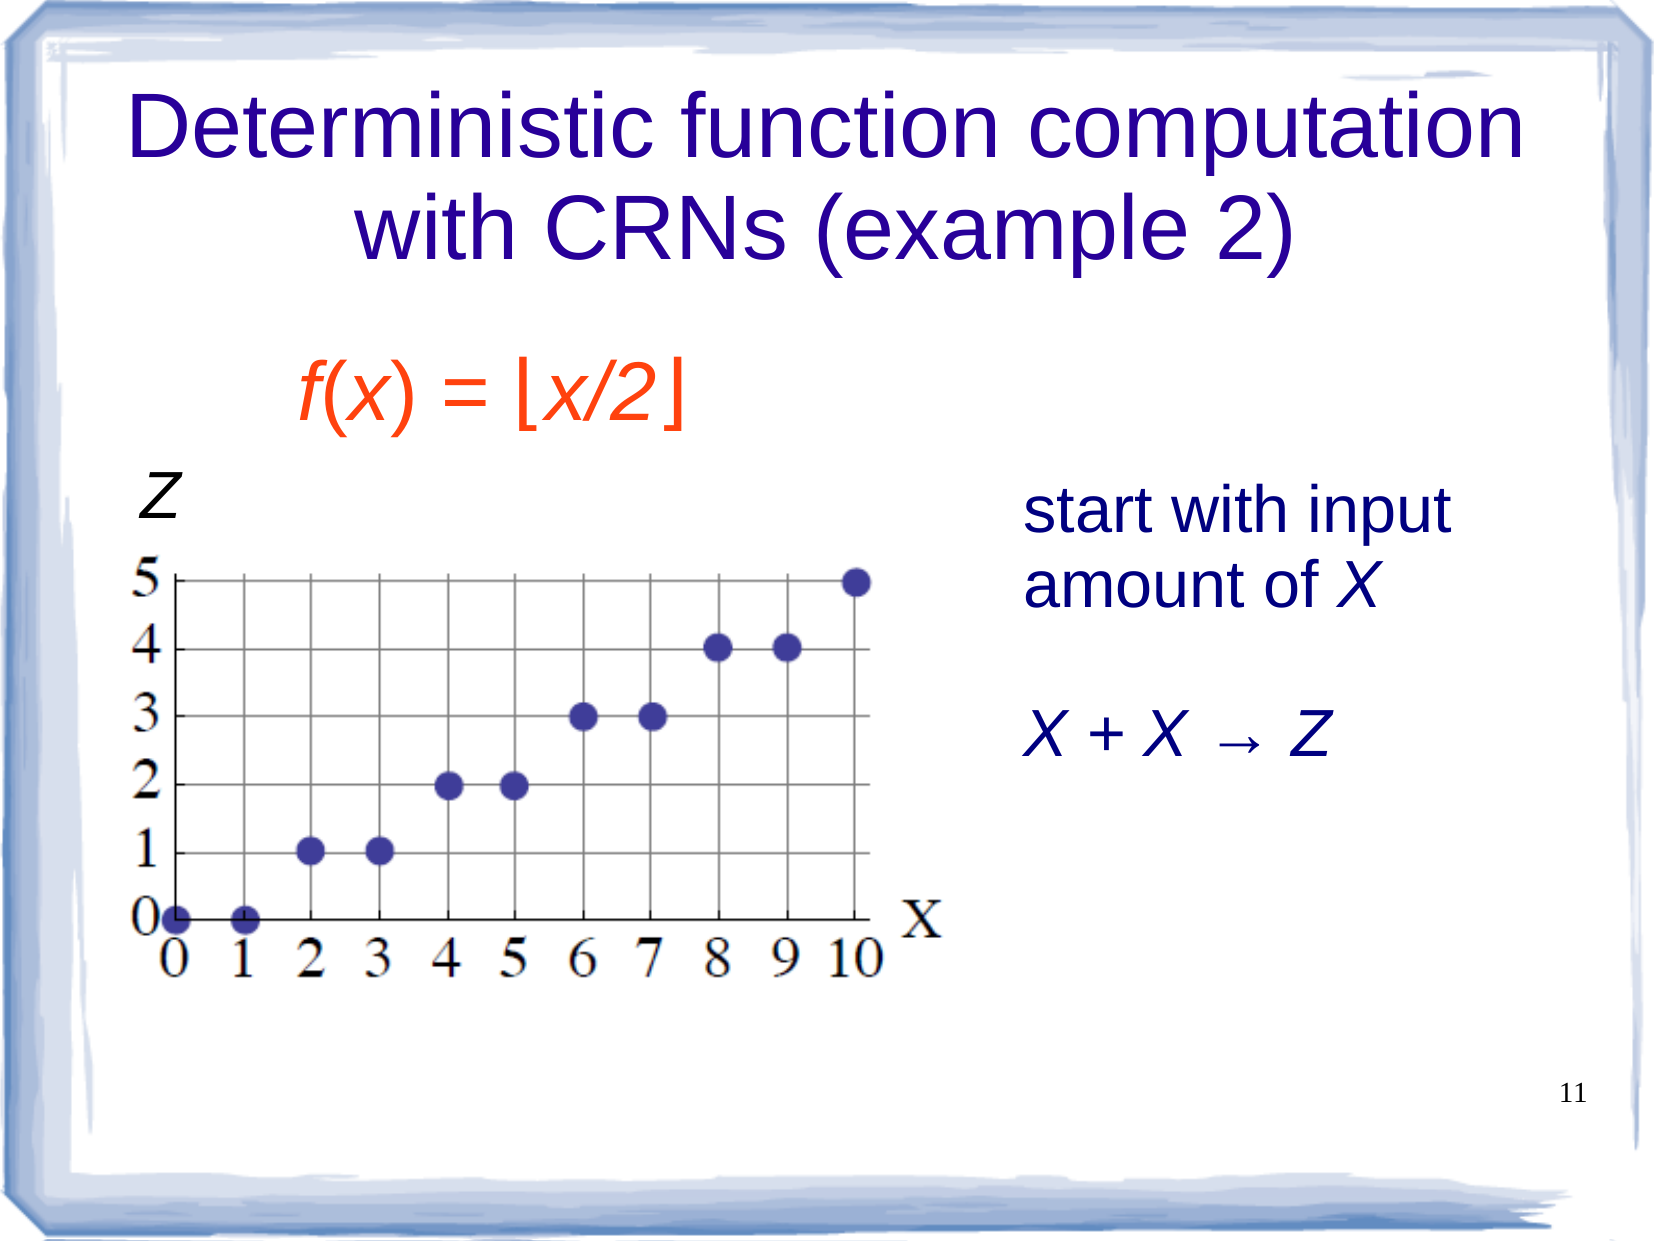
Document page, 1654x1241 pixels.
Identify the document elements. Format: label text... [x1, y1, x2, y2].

text_box start with input amount of X X + X → Z [1008, 464, 1526, 1088]
picture [0, 0, 1654, 1241]
text_box f(x) = ⌊x/2⌋ [282, 337, 736, 446]
title Deterministic function computation with CRNs (example 2) [82, 73, 1571, 281]
text_box Z [125, 450, 197, 541]
